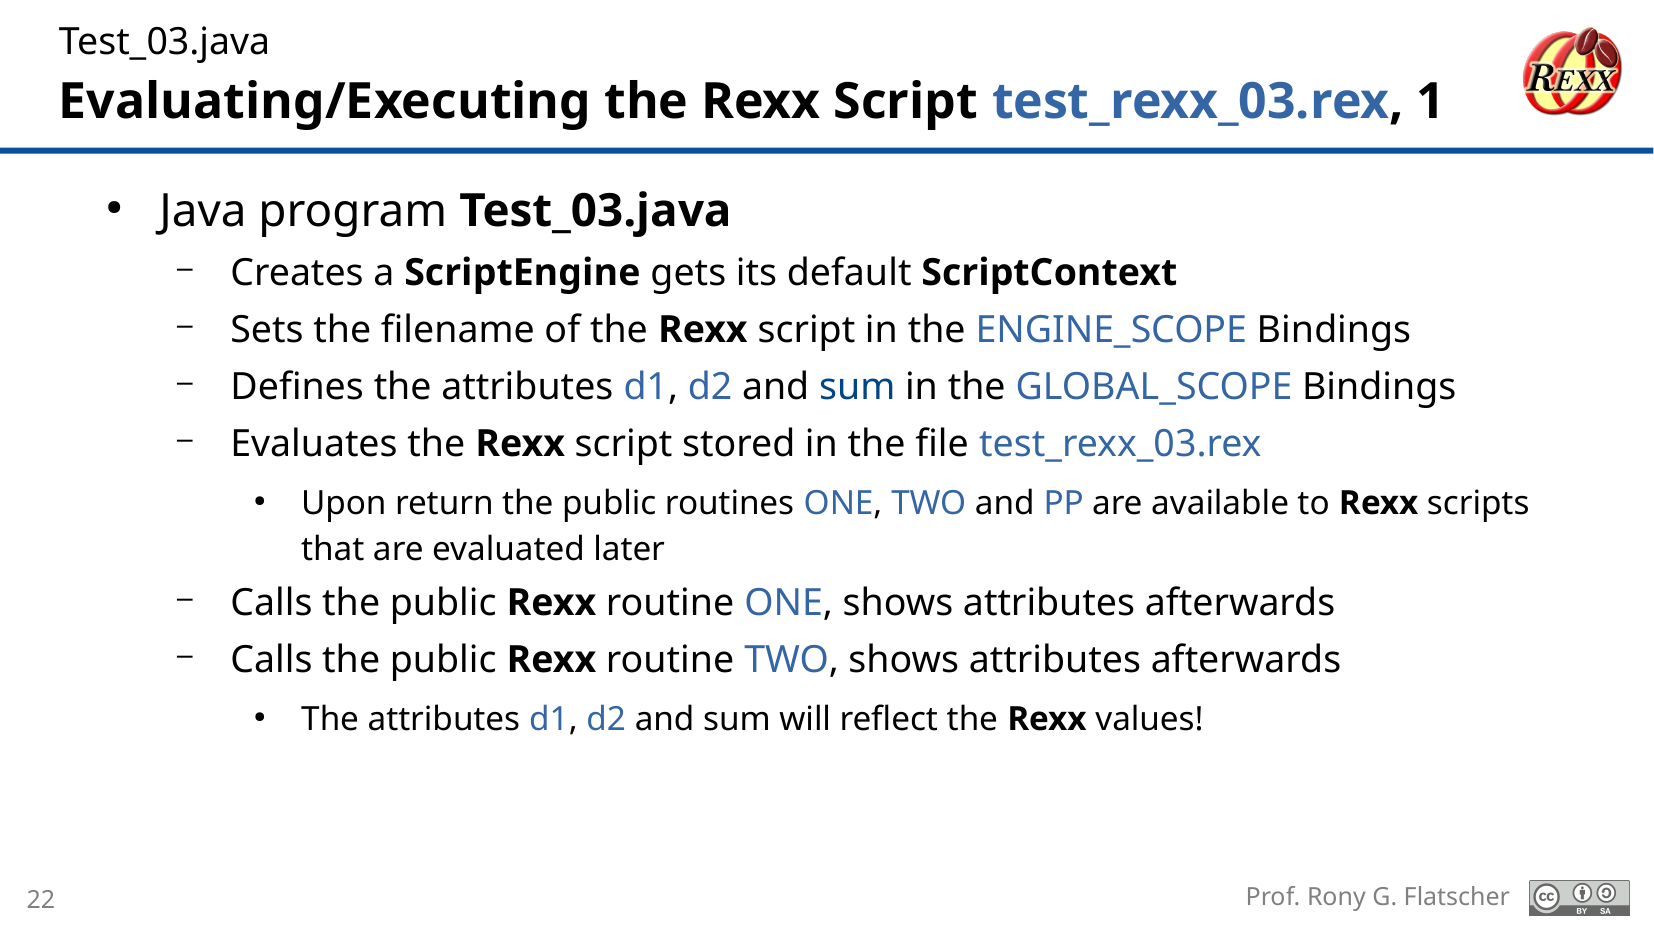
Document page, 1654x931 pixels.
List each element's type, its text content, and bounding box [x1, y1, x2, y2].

list Java program Test_03.java Creates a ScriptEngine gets its default ScriptContext Sets the filename of the Rexx script in the ENGINE_SCOPE Bindings Defines the attributes d1, d2 and sum in the GLOBAL_SCOPE Bindings Evaluates the Rexx script stored in the file test_rexx_03.rex Upon return the public routines ONE, TWO and PP are available to Rexx scripts that are evaluated later Calls the public Rexx routine ONE, shows attributes afterwards Calls the public Rexx routine TWO, shows attributes afterwards The attributes d1, d2 and sum will reflect the Rexx values! [88, 177, 1577, 857]
title Test_03.java Evaluating/Executing the Rexx Script test_rexx_03.rex, 1 [0, 0, 1625, 148]
